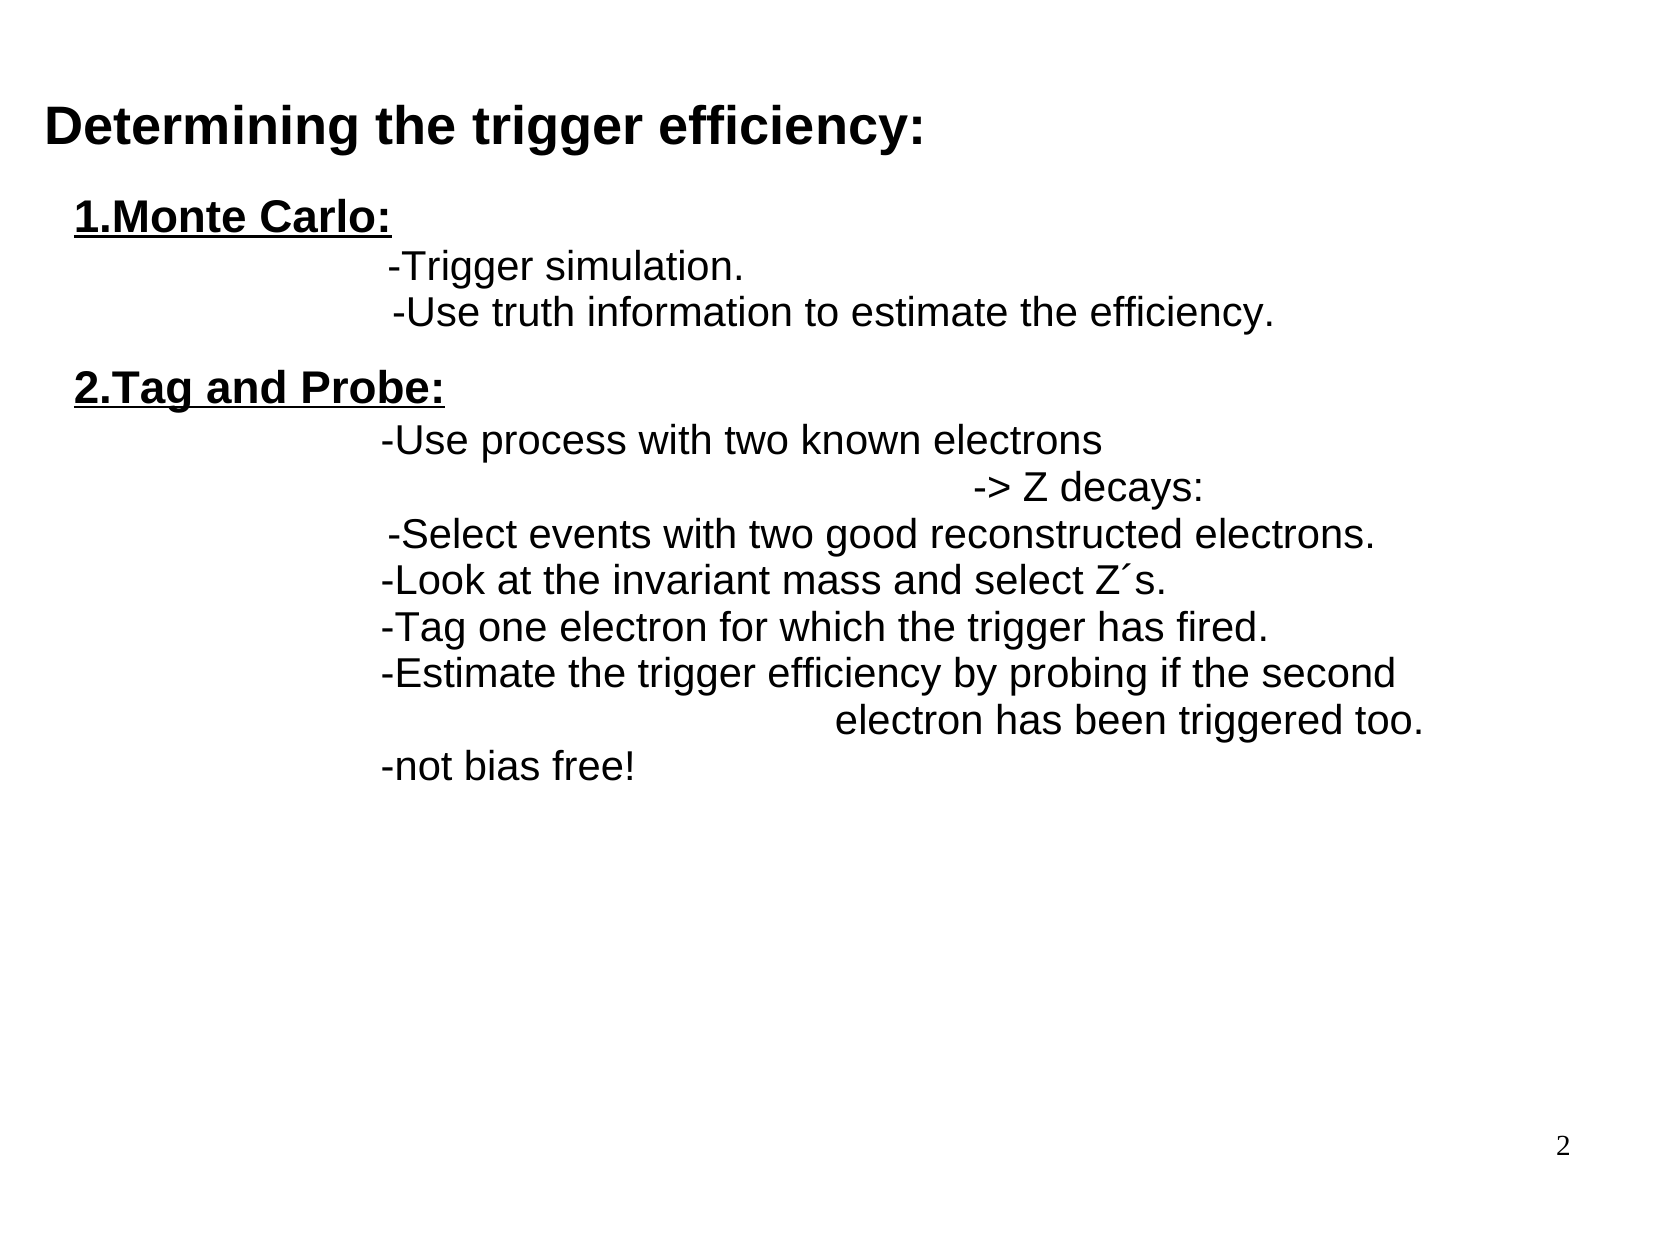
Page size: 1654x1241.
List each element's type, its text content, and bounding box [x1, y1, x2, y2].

text_box 2.Tag and Probe: -Use process with two known electrons -> Z decays: -Select events with two good reconstructed electrons. -Look at the invariant mass and select Z´s. -Tag one electron for which the trigger has fired. -Estimate the trigger efficiency by probing if the second electron has been triggered too. -not bias free! [59, 354, 1536, 847]
text_box 1.Monte Carlo: -Trigger simulation. -Use truth information to estimate the efficiency. [59, 183, 1477, 354]
text_box Determining the trigger efficiency: [29, 88, 1559, 207]
